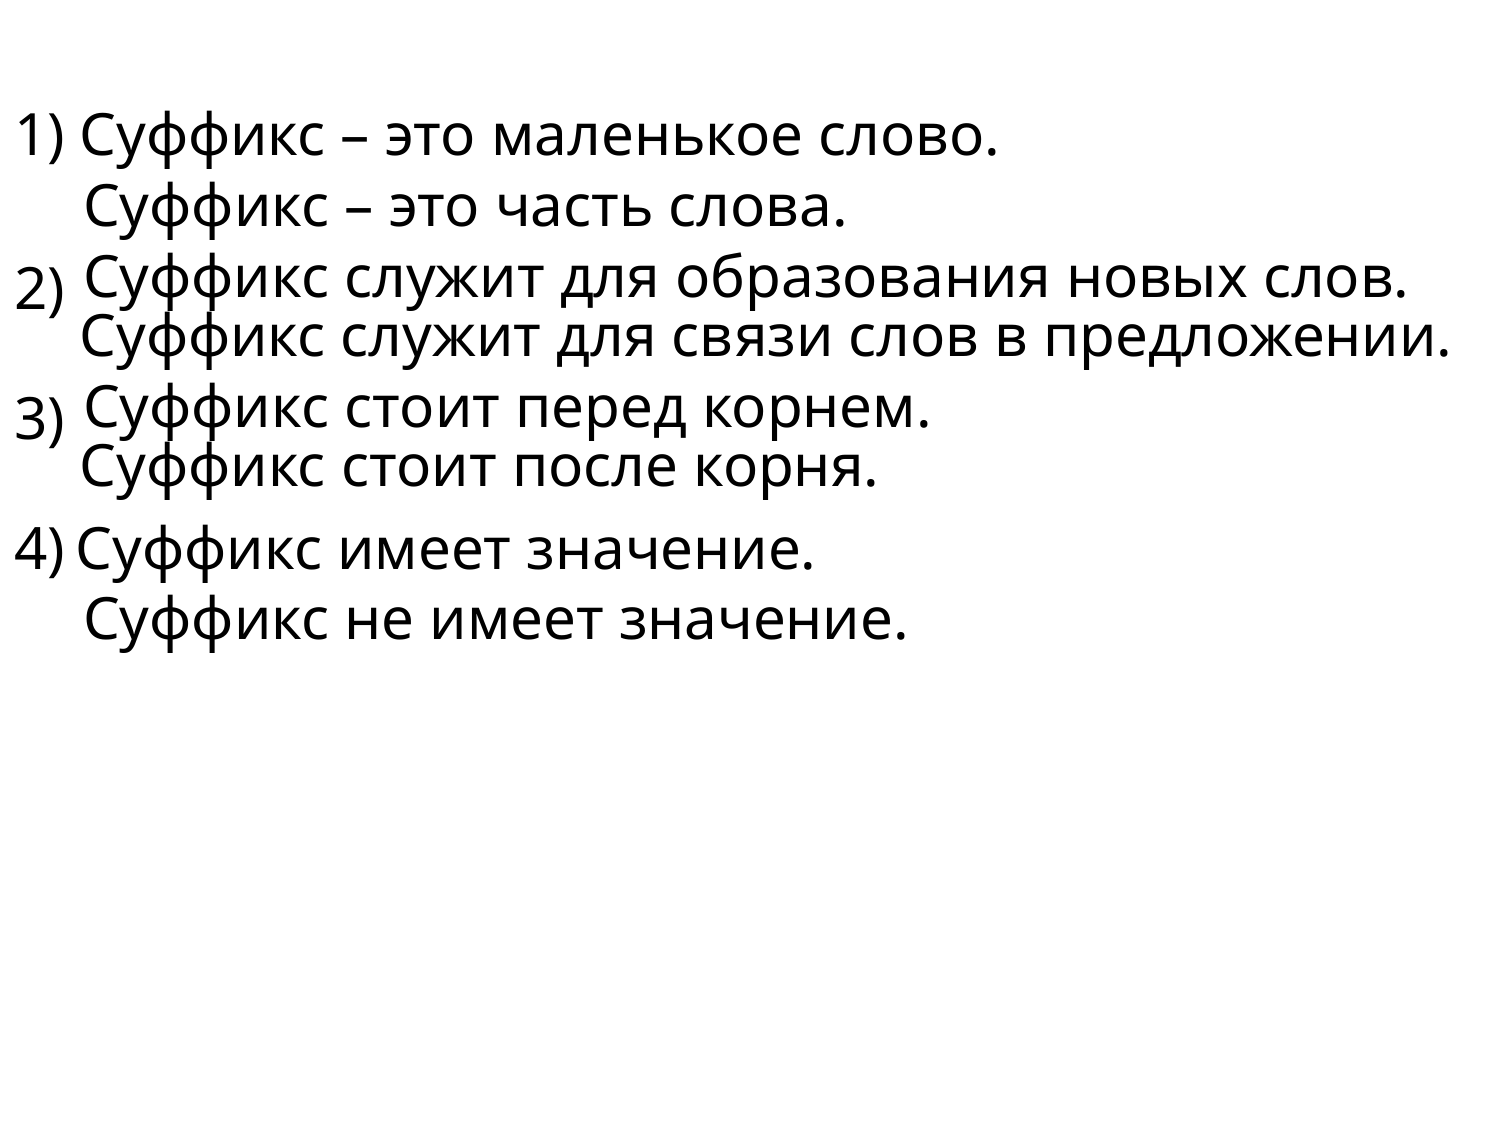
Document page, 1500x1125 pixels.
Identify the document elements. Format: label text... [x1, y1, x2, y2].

text_box Суффикс не имеет значение. [53, 574, 1140, 660]
text_box Суффикс – это маленькое слово. [195, 90, 1071, 160]
text_box 3) [0, 373, 183, 459]
text_box Суффикс стоит после корня. [64, 420, 1152, 503]
text_box 1) [0, 90, 195, 175]
text_box Суффикс – это часть слова. [53, 160, 1329, 231]
text_box Суффикс служит для образования новых слов. [53, 231, 1500, 290]
text_box Суффикс имеет значение. [207, 503, 1188, 589]
text_box Суффикс служит для связи слов в предложении. [170, 290, 1500, 376]
text_box 4) [0, 503, 207, 589]
text_box Суффикс служит для связи слов в предложении. [132, 329, 165, 361]
text_box Суффикс стоит перед корнем. [53, 361, 1424, 447]
text_box 2) [0, 243, 195, 329]
text_box Суффикс служит для связи слов в предложении. [64, 329, 128, 361]
